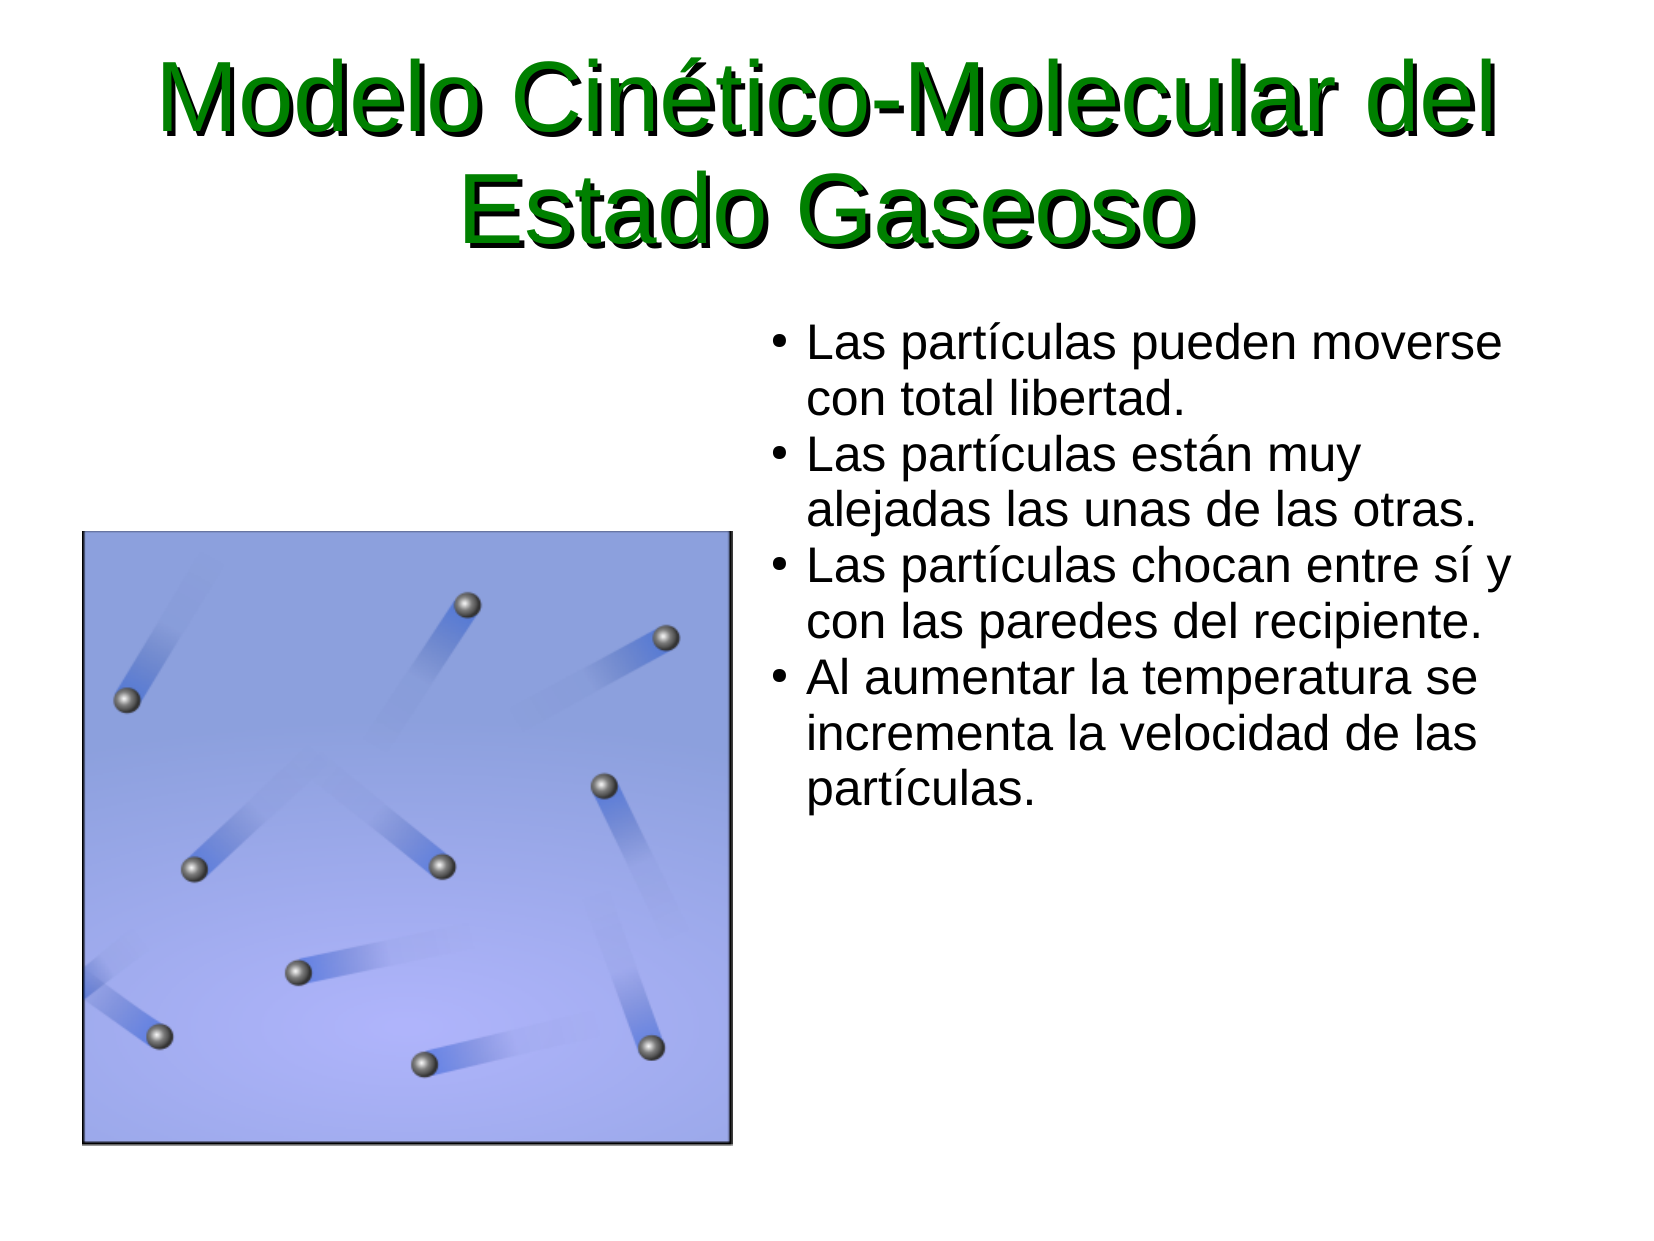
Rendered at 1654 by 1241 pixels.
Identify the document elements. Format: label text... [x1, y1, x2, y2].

title Modelo Cinético-Molecular del Estado Gaseoso [82, 41, 1571, 265]
picture [82, 531, 733, 1146]
text_box Las partículas pueden moverse con total libertad. Las partículas están muy alejadas las unas de las otras. Las partículas chocan entre sí y con las paredes del recipiente. Al aumentar la temperatura se incrementa la velocidad de las partículas. [755, 307, 1560, 824]
